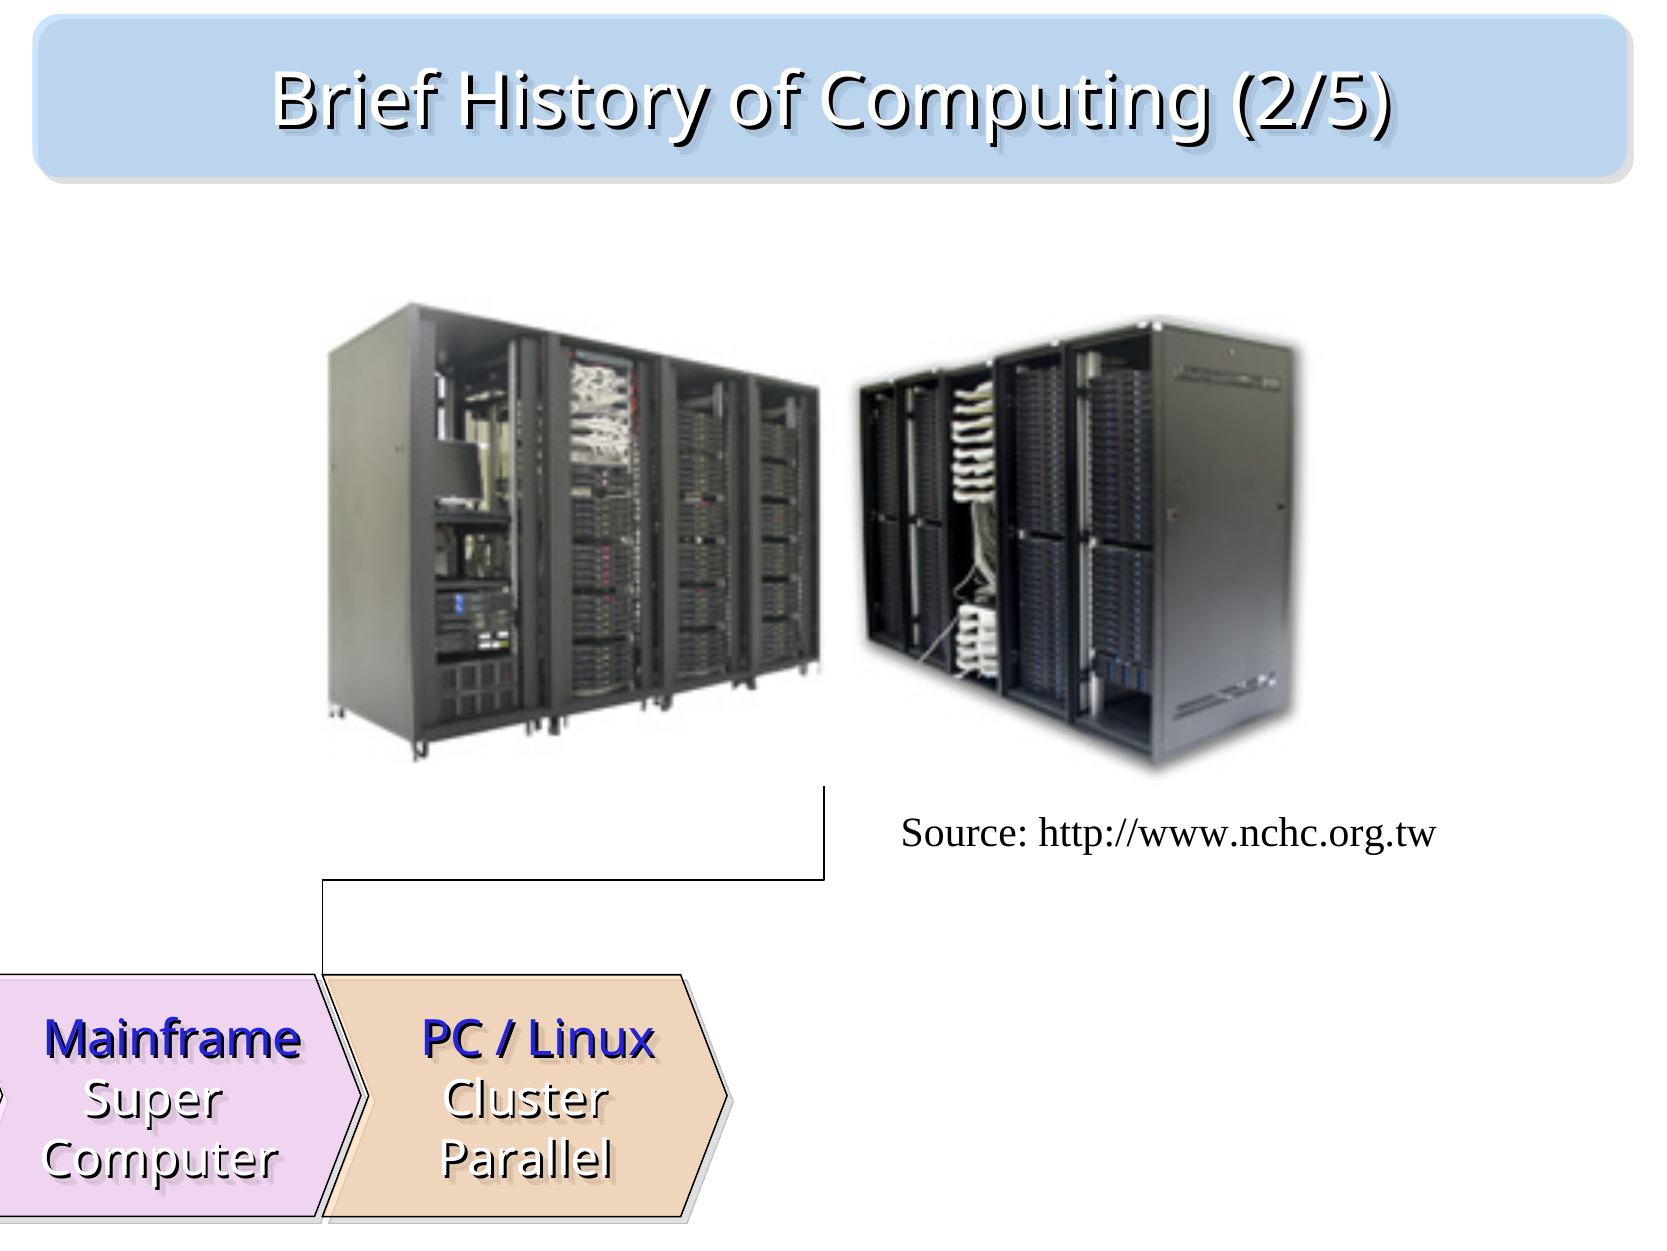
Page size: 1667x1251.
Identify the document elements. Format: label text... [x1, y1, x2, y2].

picture [828, 314, 1328, 787]
picture [320, 295, 827, 767]
text_box Source: http://www.nchc.org.tw [885, 797, 1572, 873]
text_box Mainframe Super Computer [0, 974, 361, 1217]
text_box PC / Linux Cluster Parallel [322, 974, 728, 1217]
text_box Brief History of Computing (2/5) [32, 13, 1628, 178]
